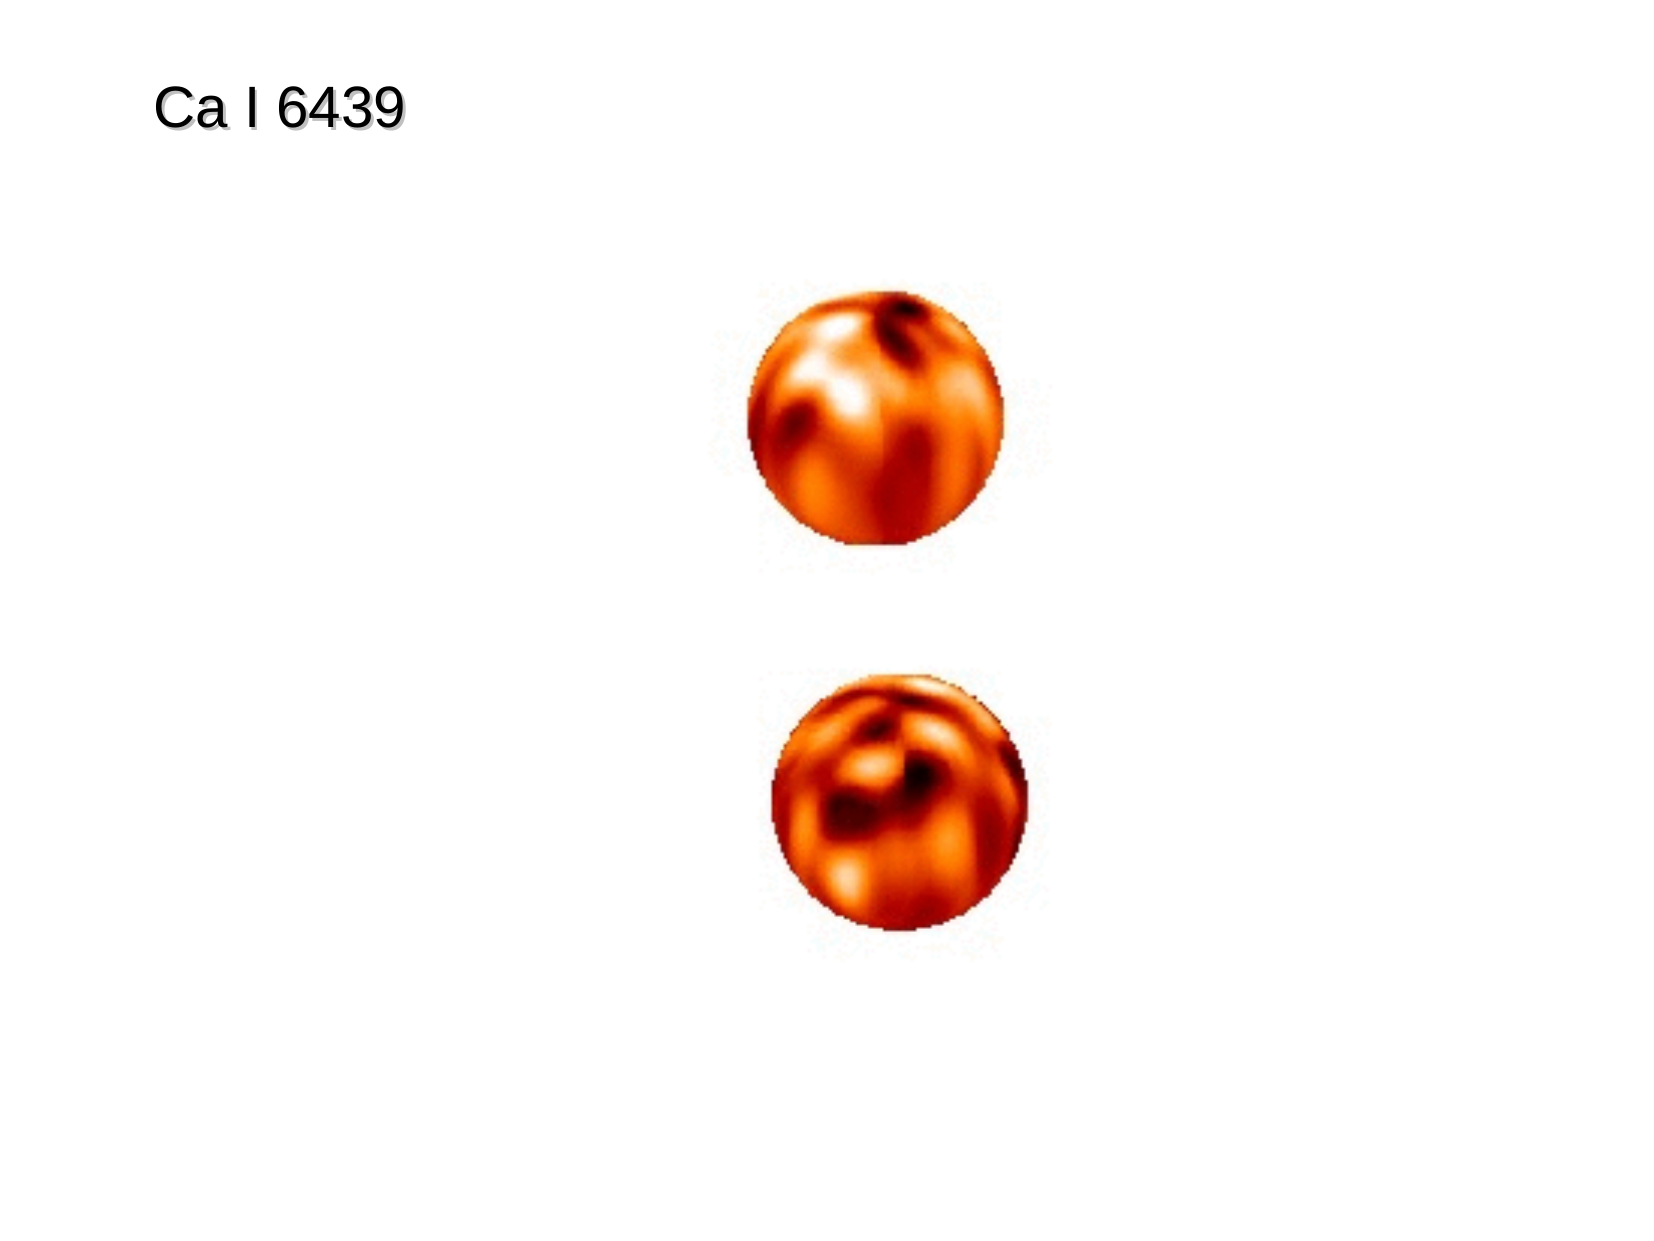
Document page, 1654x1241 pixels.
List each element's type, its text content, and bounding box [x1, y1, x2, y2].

list Ca I 6439 [82, 75, 1571, 1163]
picture [375, 187, 1312, 1126]
